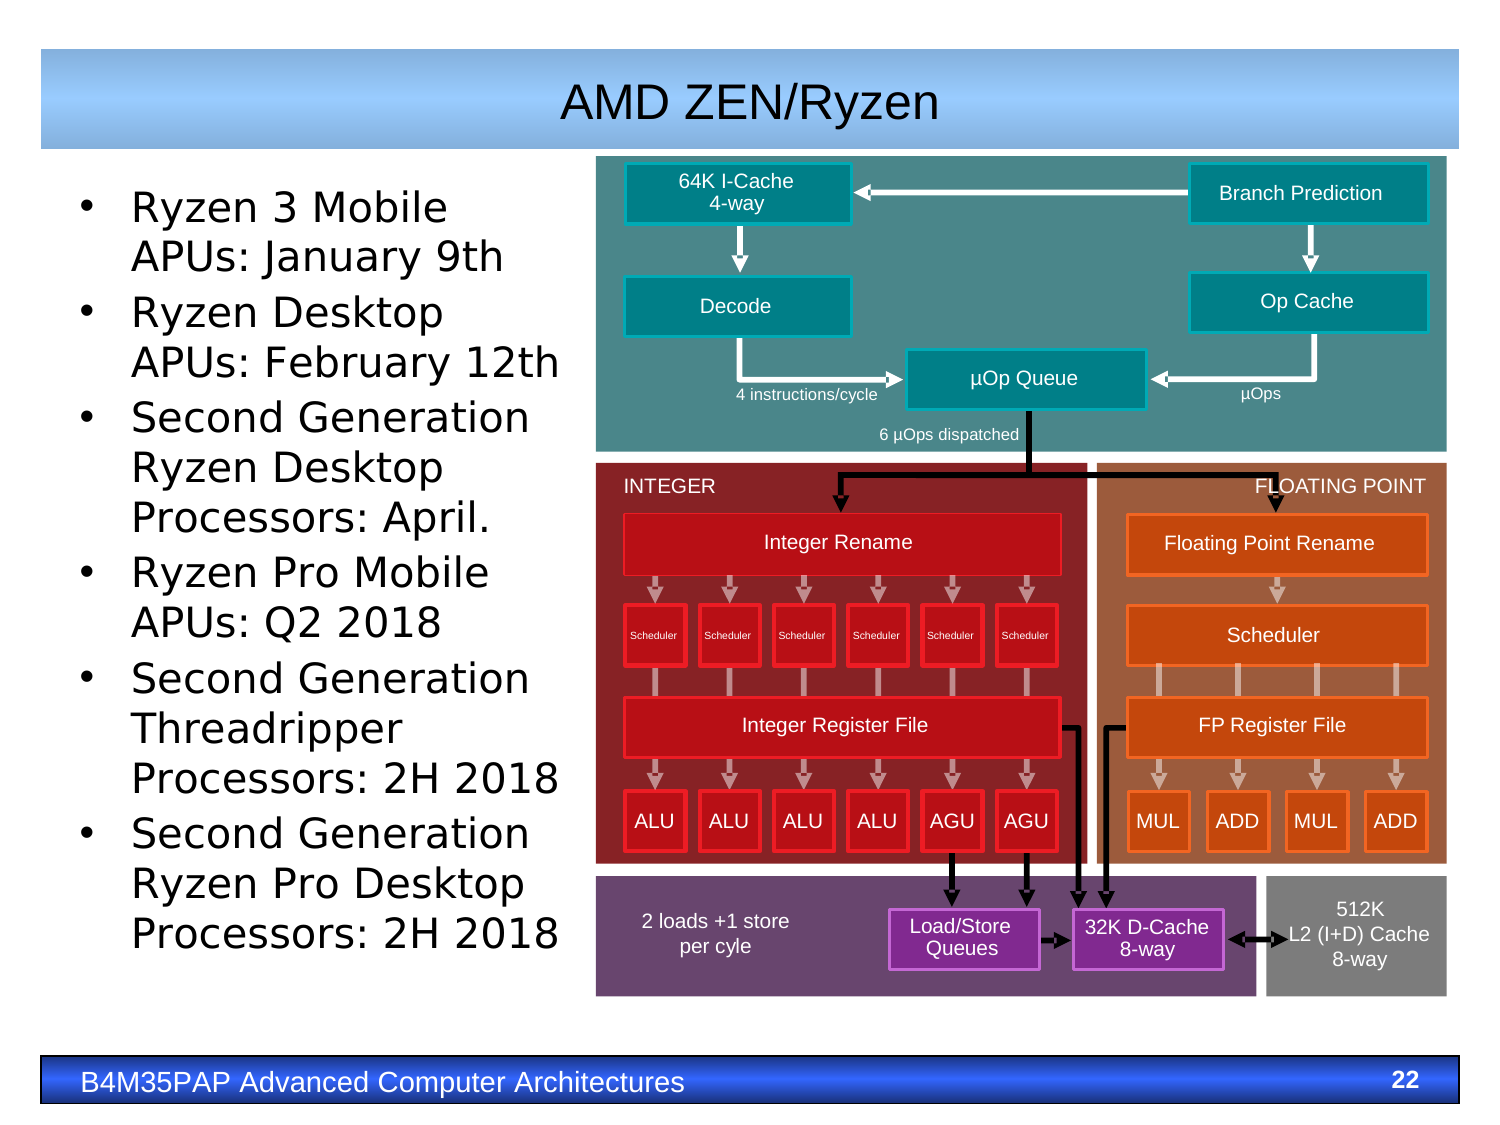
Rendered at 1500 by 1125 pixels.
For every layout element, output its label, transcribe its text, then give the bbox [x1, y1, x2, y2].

list Ryzen 3 Mobile APUs: January 9th Ryzen Desktop APUs: February 12th Second Generation Ryzen Desktop Processors: April. Ryzen Pro Mobile APUs: Q2 2018 Second Generation Threadripper Processors: 2H 2018 Second Generation Ryzen Pro Desktop Processors: 2H 2018 [64, 172, 576, 997]
chart [533, 156, 1447, 1016]
title AMD ZEN/Ryzen [41, 49, 1459, 149]
